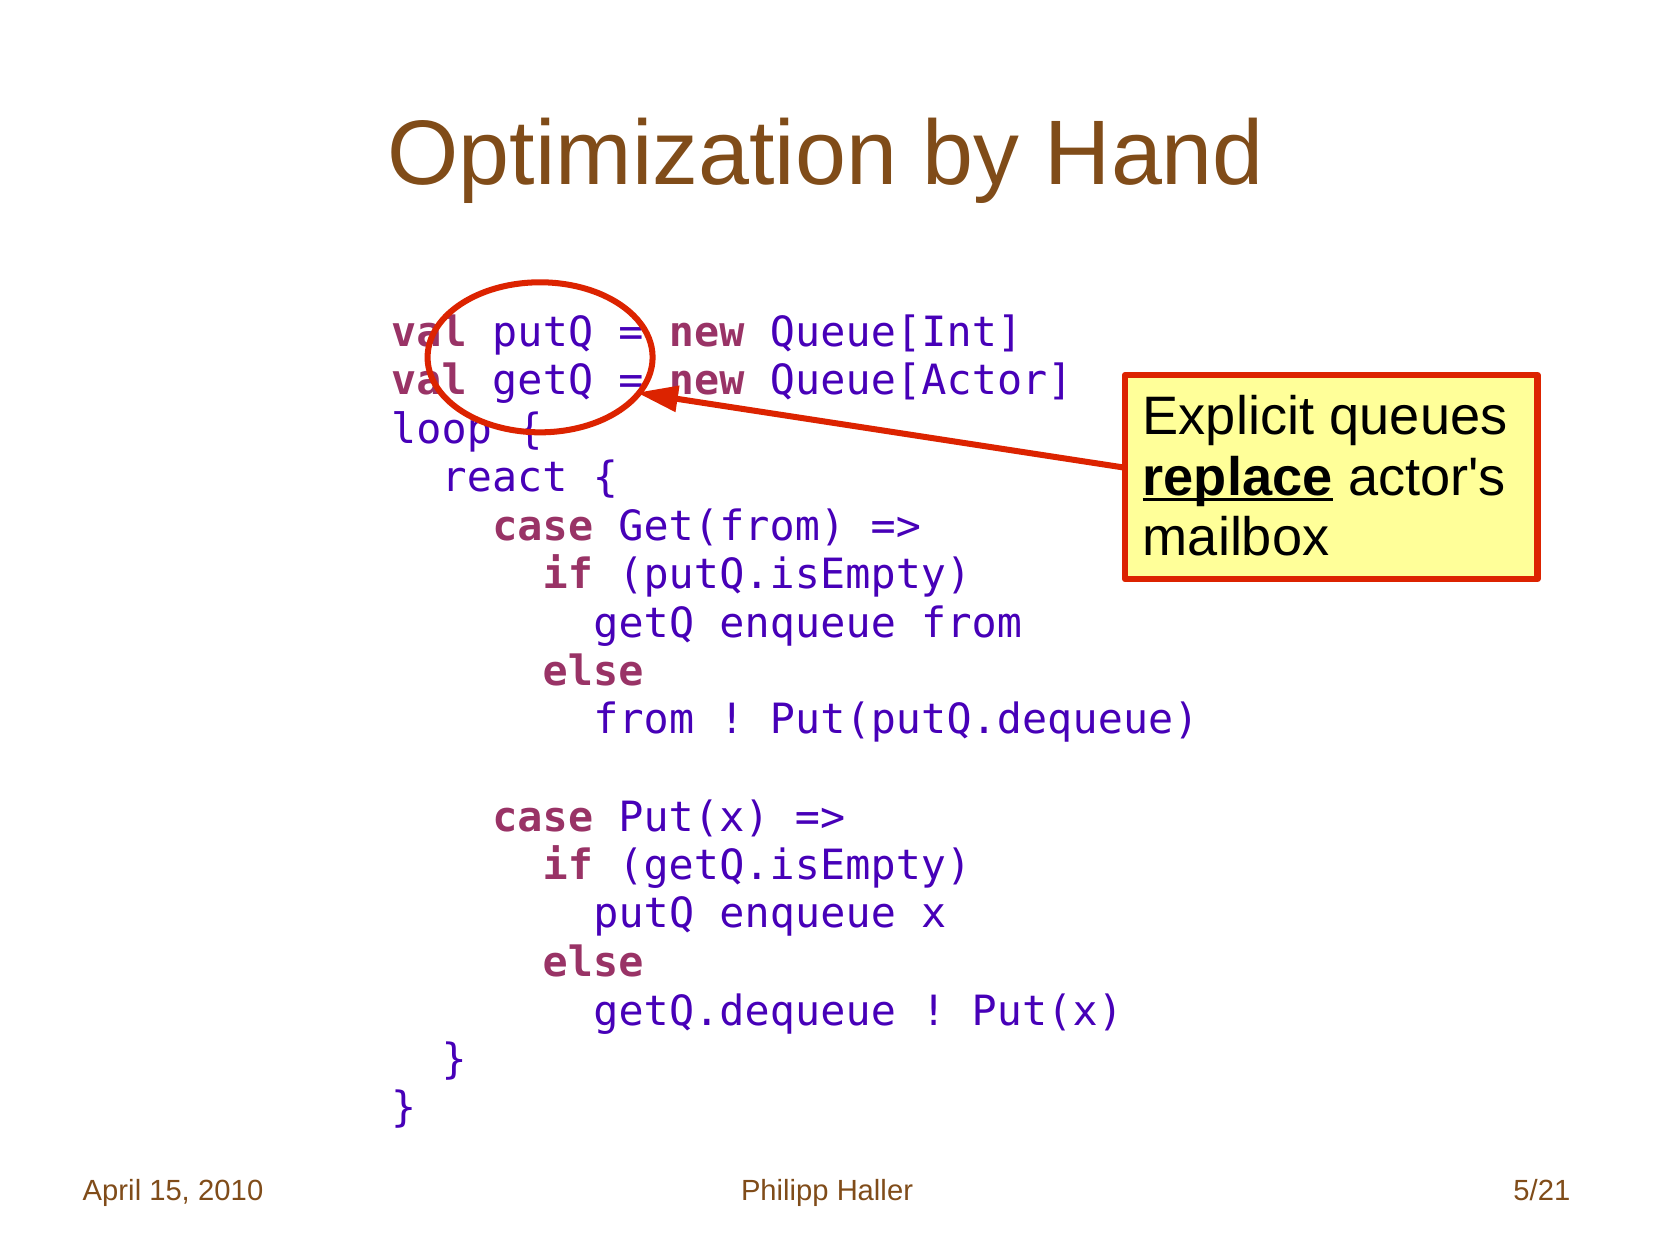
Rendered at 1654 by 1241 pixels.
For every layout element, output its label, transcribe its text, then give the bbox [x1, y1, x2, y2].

text_box Explicit queues replace actor's mailbox [1125, 375, 1538, 580]
text_box [625, 299, 1653, 397]
text_box val putQ = new Queue[Int] val getQ = new Queue[Actor] loop { react { case Get(from) => if (putQ.isEmpty) getQ enqueue from else from ! Put(putQ.dequeue) case Put(x) => if (getQ.isEmpty) putQ enqueue x else getQ.dequeue ! Put(x) } } [431, 300, 630, 429]
text_box val putQ = new Queue[Int] val getQ = new Queue[Actor] loop { react { case Get(from) => if (putQ.isEmpty) getQ enqueue from else from ! Put(putQ.dequeue) case Put(x) => if (getQ.isEmpty) putQ enqueue x else getQ.dequeue ! Put(x) } } [692, 397, 1122, 464]
title Optimization by Hand [82, 49, 1571, 257]
text_box [532, 303, 649, 397]
text_box val putQ = new Queue[Int] val getQ = new Queue[Actor] loop { react { case Get(from) => if (putQ.isEmpty) getQ enqueue from else from ! Put(putQ.dequeue) case Put(x) => if (getQ.isEmpty) putQ enqueue x else getQ.dequeue ! Put(x) } } [376, 300, 1277, 1118]
